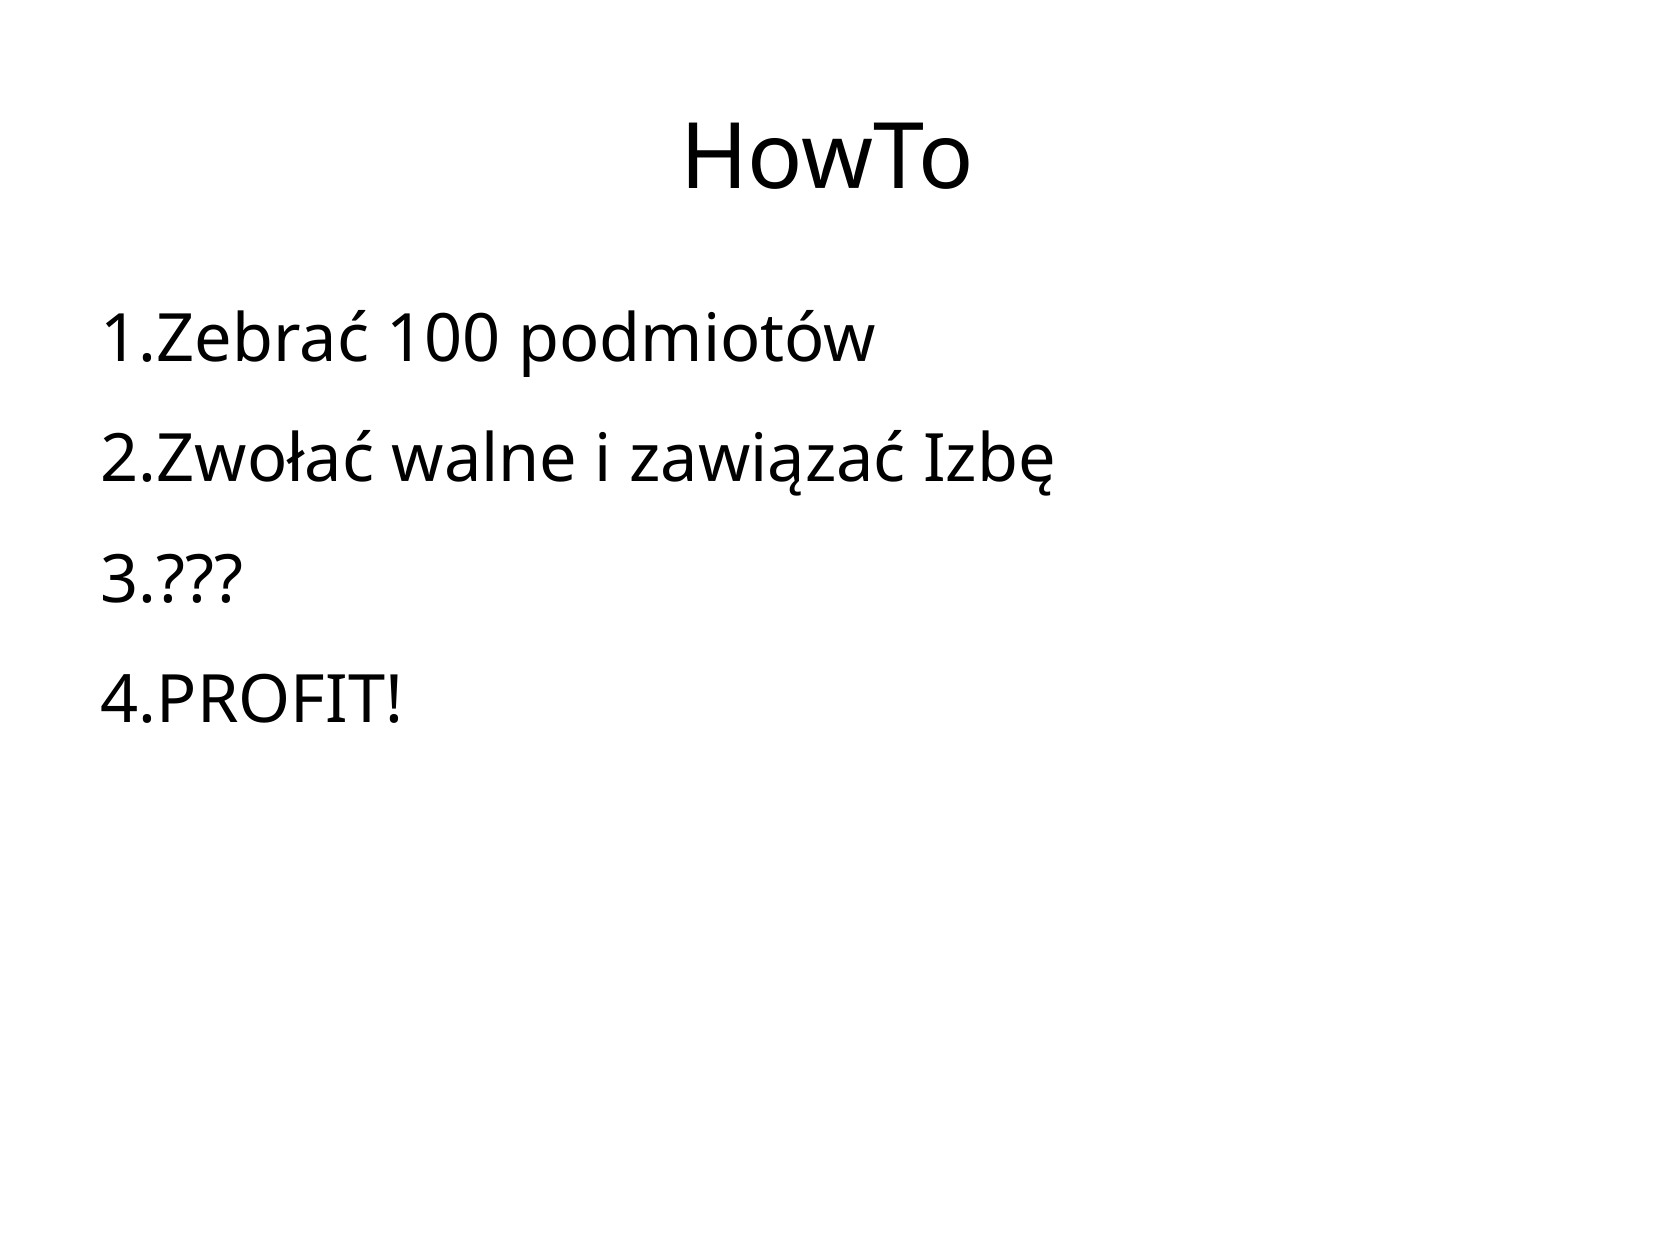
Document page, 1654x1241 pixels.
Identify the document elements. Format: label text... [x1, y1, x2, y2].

title HowTo [82, 49, 1571, 257]
list Zebrać 100 podmiotów Zwołać walne i zawiązać Izbę ??? PROFIT! [82, 290, 1538, 1010]
